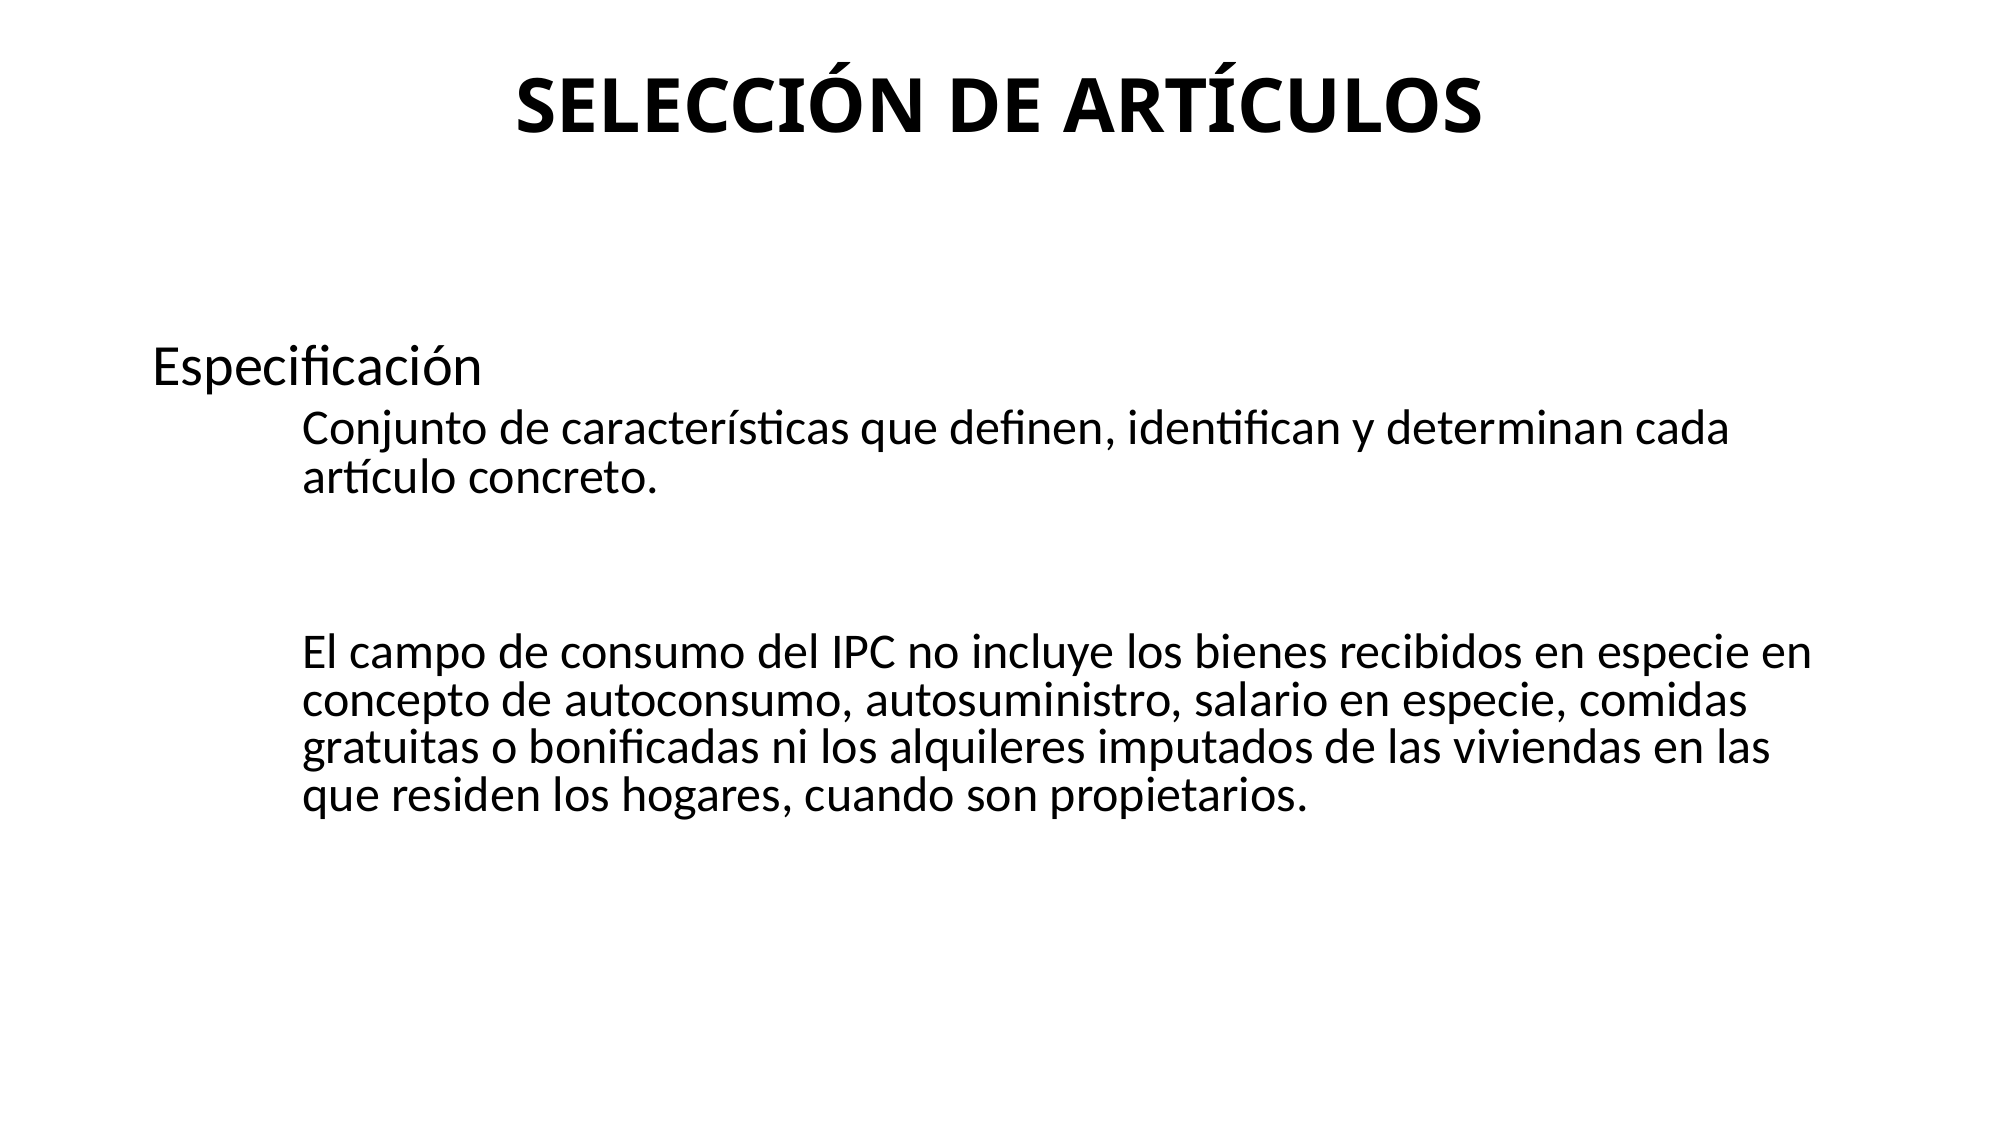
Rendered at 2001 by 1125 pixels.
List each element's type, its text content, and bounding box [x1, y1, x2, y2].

title SELECCIÓN DE ARTÍCULOS [137, 59, 1863, 157]
list Especificación Conjunto de características que definen, identifican y determinan cada artículo concreto. El campo de consumo del IPC no incluye los bienes recibidos en especie en concepto de autoconsumo, autosuministro, salario en especie, comidas gratuitas o bonificadas ni los alquileres imputados de las viviendas en las que residen los hogares, cuando son propietarios. [137, 242, 1863, 1005]
